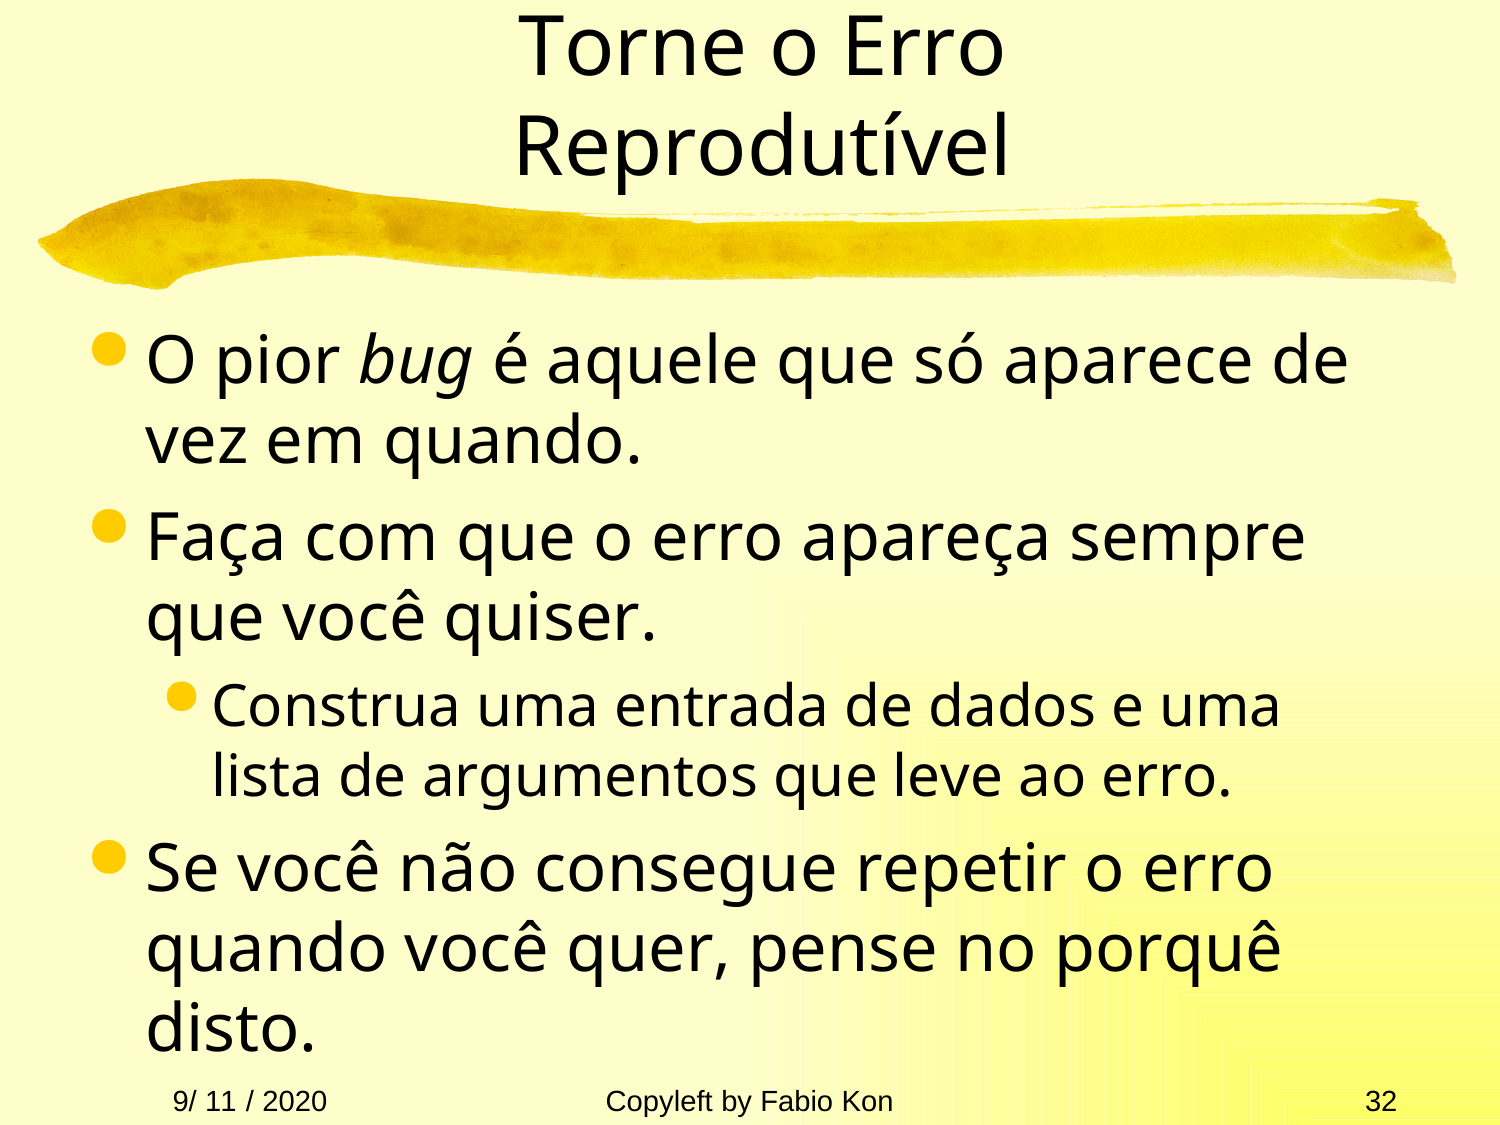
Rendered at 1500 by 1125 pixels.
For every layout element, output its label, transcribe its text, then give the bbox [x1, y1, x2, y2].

title Torne o Erro Reprodutível [125, 0, 1401, 200]
picture [24, 174, 1463, 297]
list O pior bug é aquele que só aparece de vez em quando. Faça com que o erro apareça sempre que você quiser. Construa uma entrada de dados e uma lista de argumentos que leve ao erro. Se você não consegue repetir o erro quando você quer, pense no porquê disto. [74, 309, 1417, 994]
